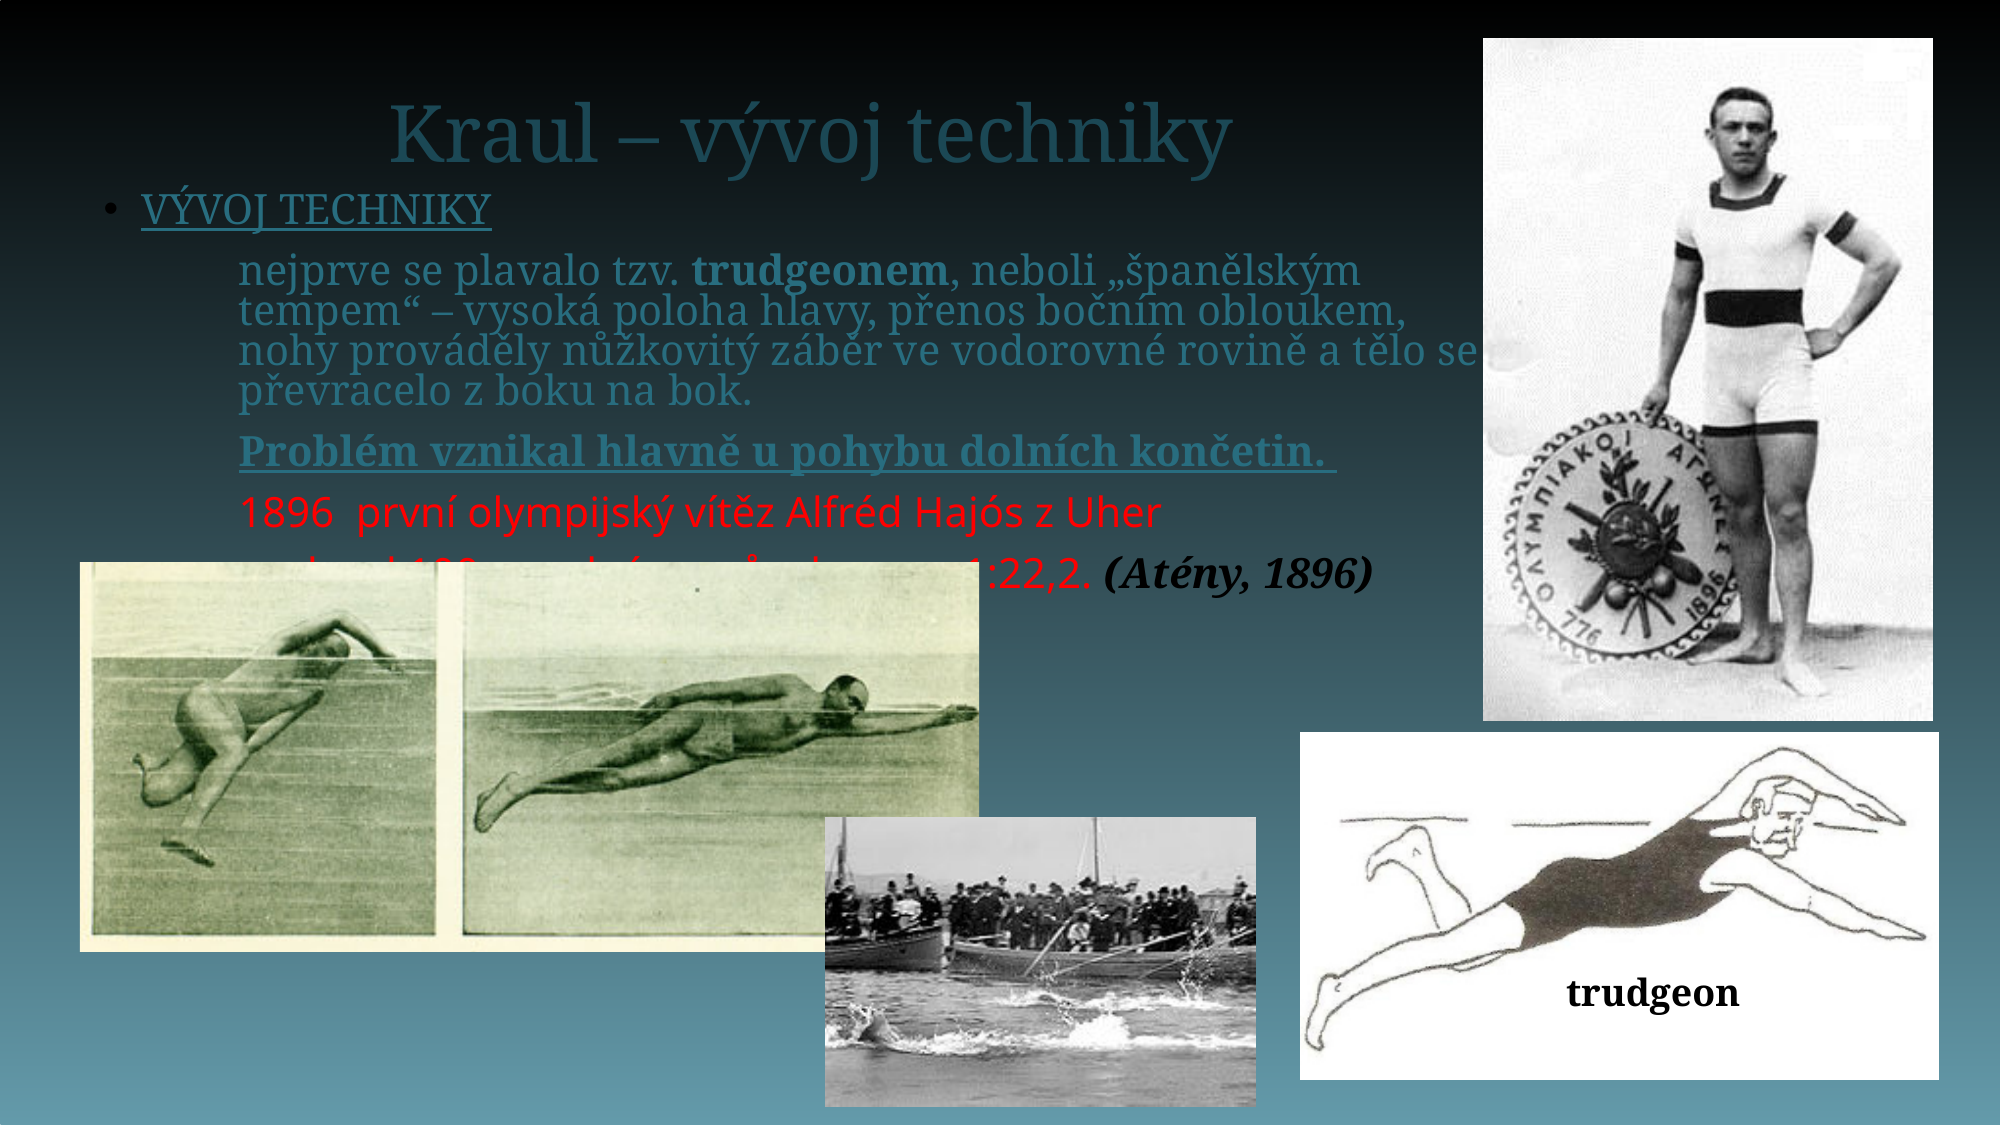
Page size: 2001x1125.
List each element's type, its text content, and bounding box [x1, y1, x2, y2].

list VÝVOJ TECHNIKY nejprve se plavalo tzv. trudgeonem, neboli „španělským tempem“ – vysoká poloha hlavy, přenos bočním obloukem, nohy prováděly nůžkovitý záběr ve vodorovné rovině a tělo se převracelo z boku na bok. Problém vznikal hlavně u pohybu dolních končetin. 1896 první olympijský vítěz Alfréd Hajós z Uher zaplaval 100 m volným způsobem za 1:22,2. (Atény, 1896) [73, 185, 1515, 929]
picture [1300, 732, 1939, 1080]
title Kraul – vývoj techniky [373, 0, 1724, 185]
picture [1483, 38, 1933, 722]
text_box trudgeon [1551, 962, 1756, 1022]
picture [79, 562, 1256, 1107]
